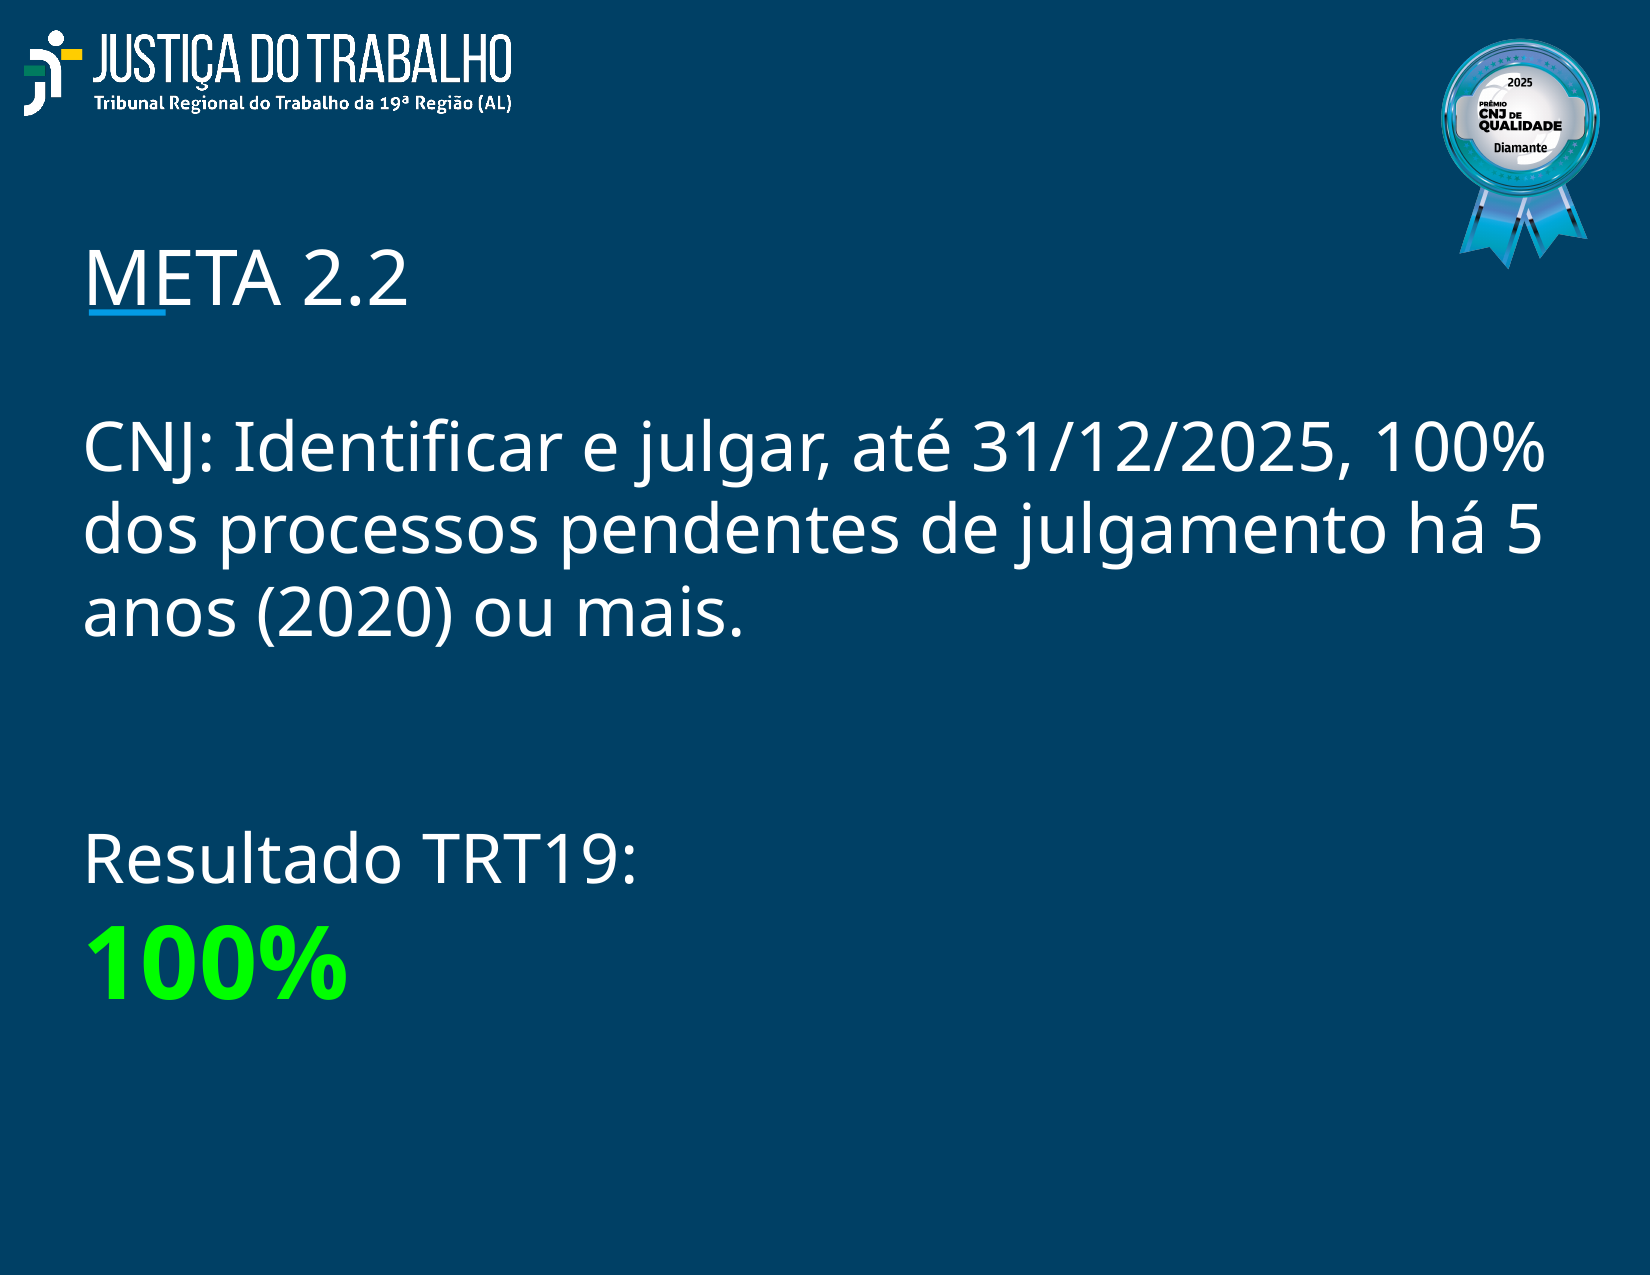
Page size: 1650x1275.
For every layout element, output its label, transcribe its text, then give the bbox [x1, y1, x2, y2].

title META 2.2 CNJ: Identificar e julgar, até 31/12/2025, 100% dos processos pendentes de julgamento há 5 anos (2020) ou mais. Resultado TRT19: 100% [64, 126, 1574, 1131]
picture [24, 30, 511, 116]
picture [1440, 37, 1601, 271]
